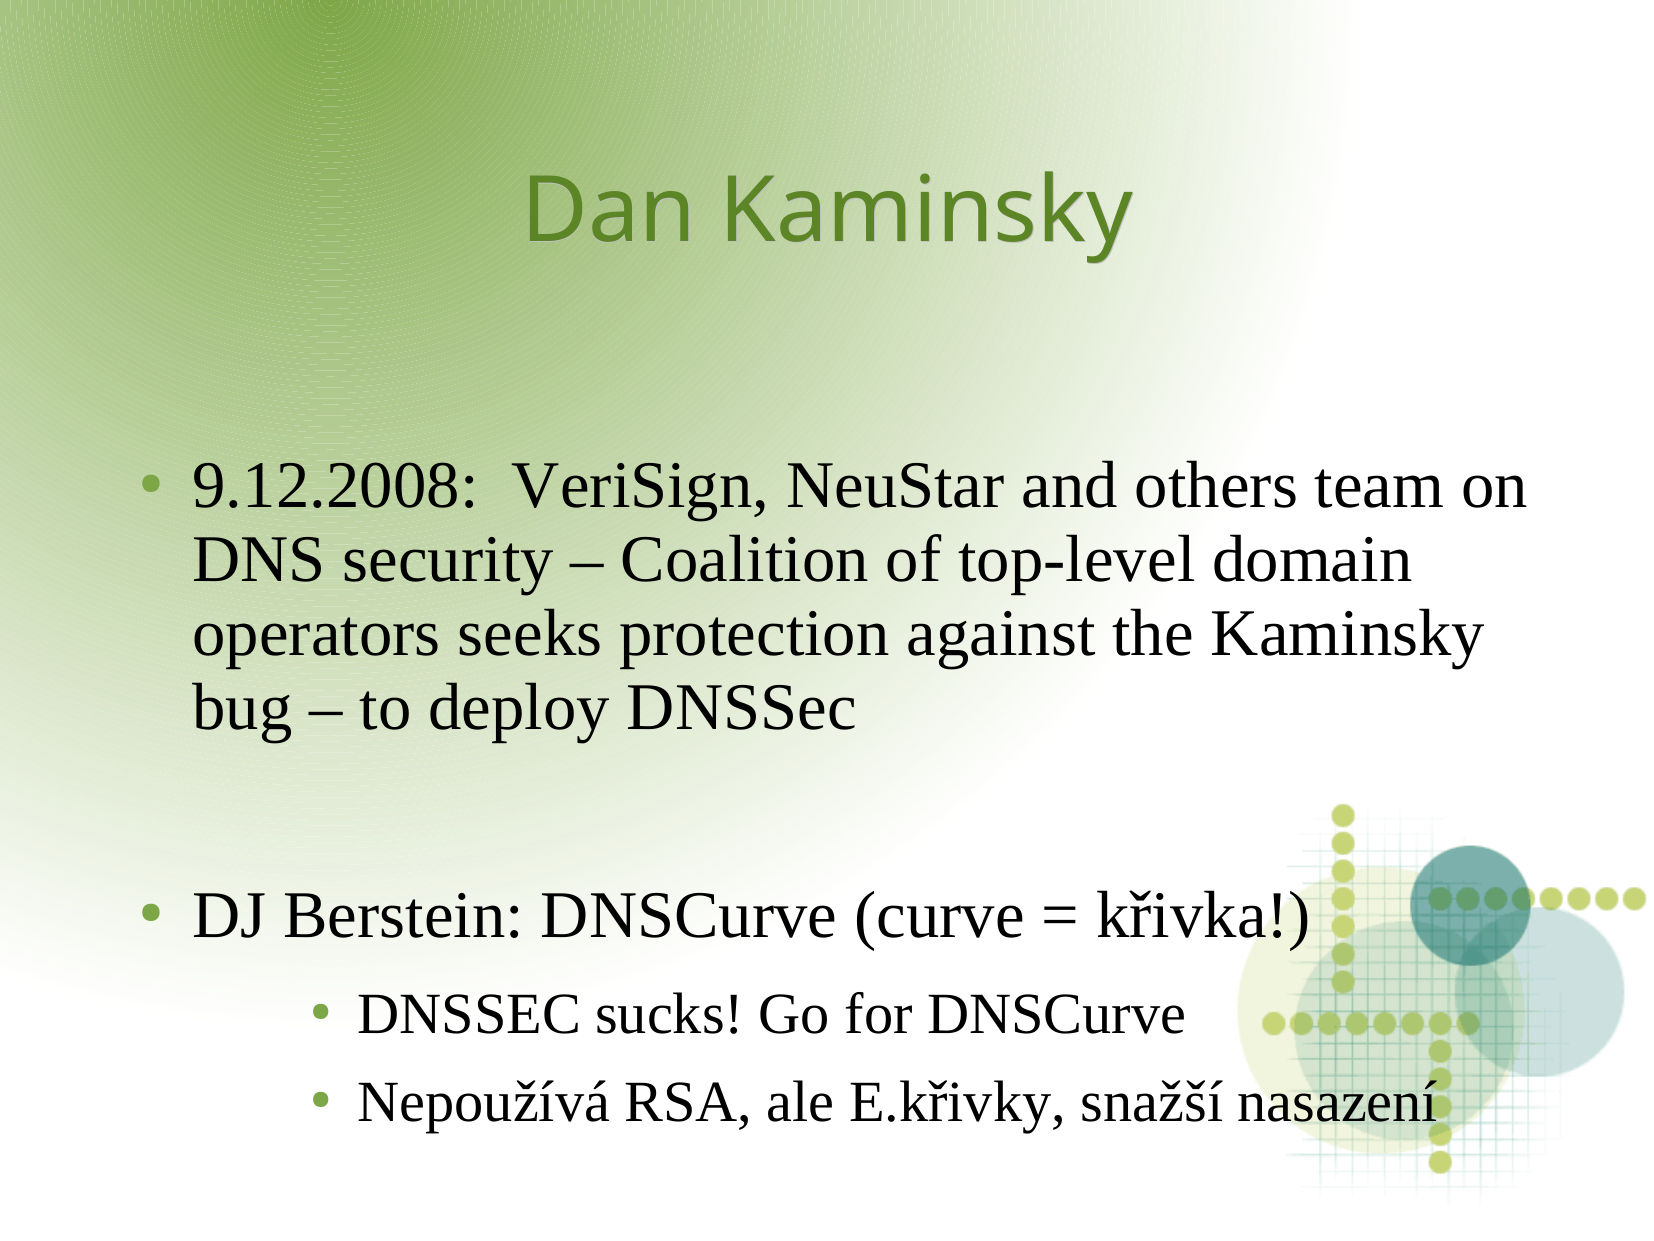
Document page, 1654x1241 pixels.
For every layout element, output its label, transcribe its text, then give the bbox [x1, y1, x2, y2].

list 9.12.2008: VeriSign, NeuStar and others team on DNS security – Coalition of top-level domain operators seeks protection against the Kaminsky bug – to deploy DNSSec DJ Berstein: DNSCurve (curve = křivka!) DNSSEC sucks! Go for DNSCurve Nepoužívá RSA, ale E.křivky, snažší nasazení [121, 344, 1534, 1136]
picture [1224, 792, 1654, 1211]
title Dan Kaminsky [121, 102, 1534, 311]
